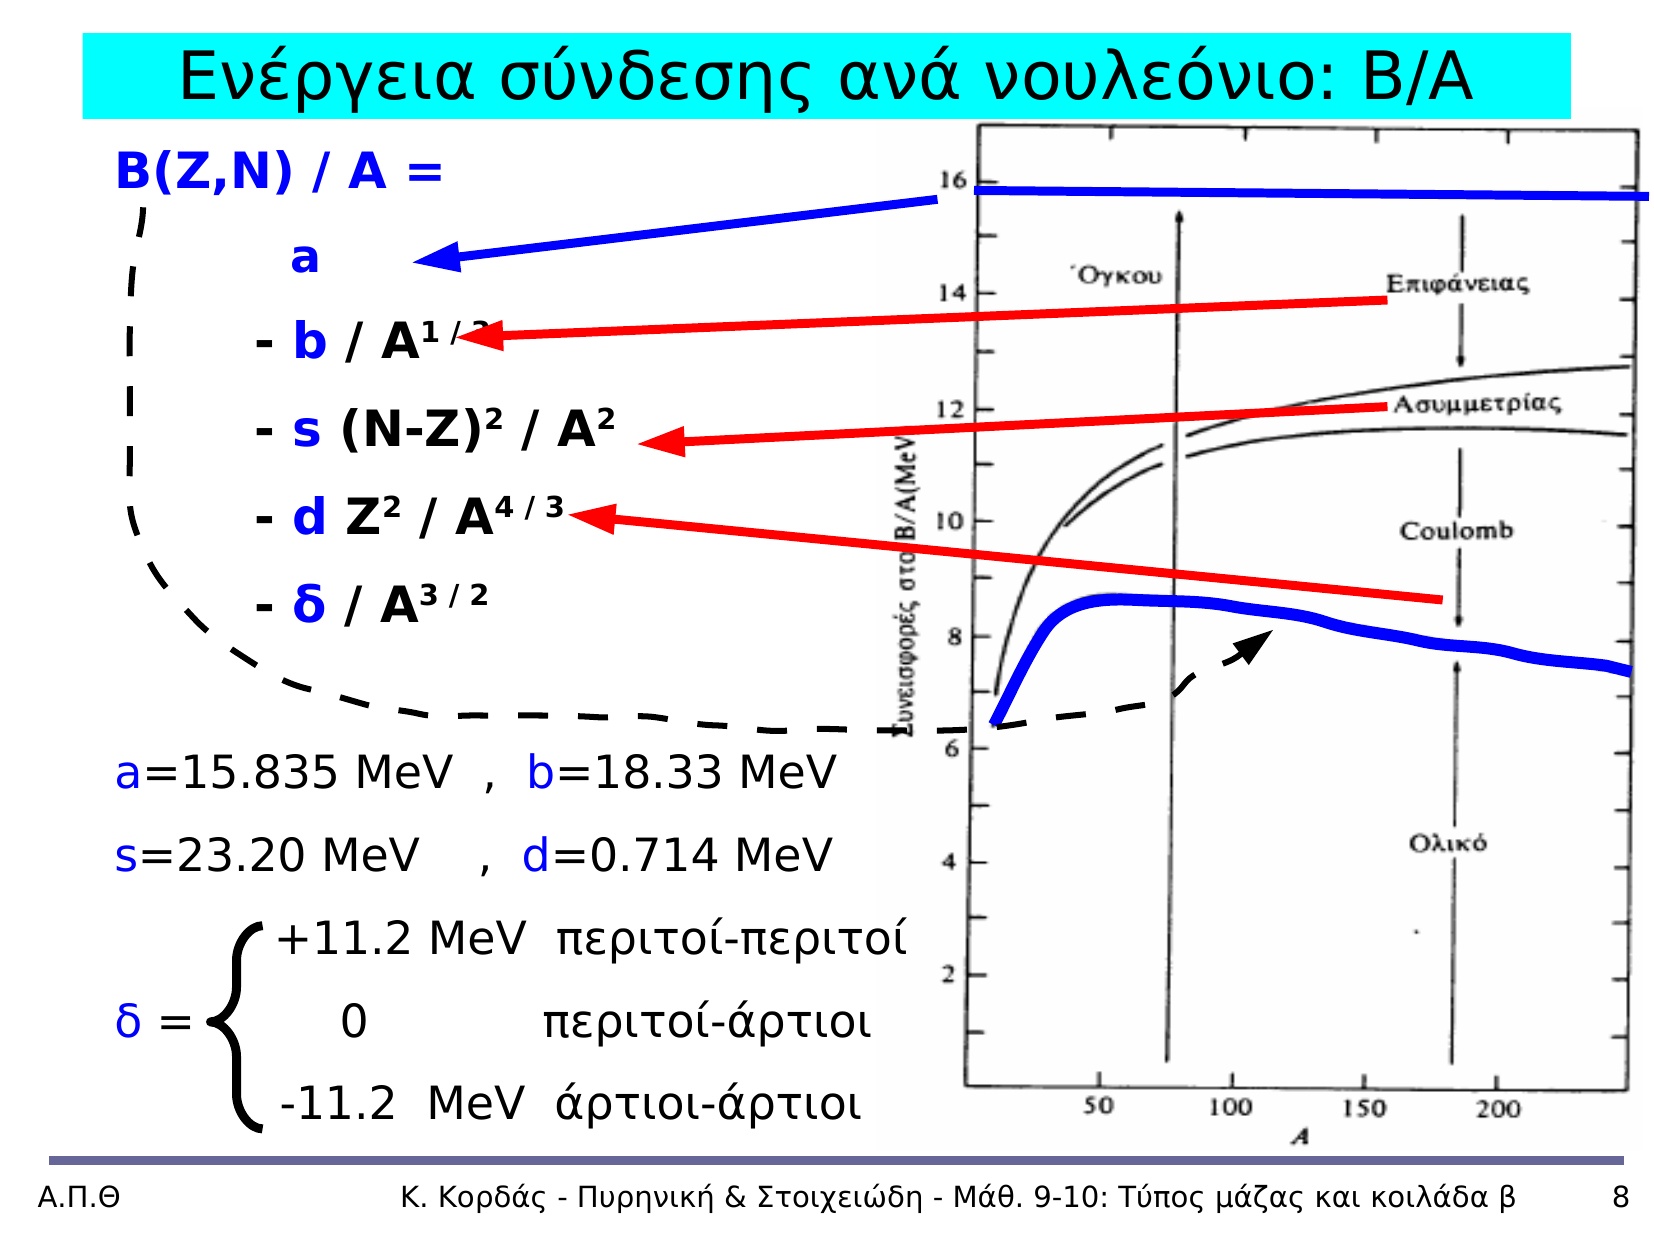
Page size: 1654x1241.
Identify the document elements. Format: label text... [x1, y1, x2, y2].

picture [875, 201, 1643, 1151]
picture [875, 107, 1643, 191]
title Ενέργεια σύνδεσης ανά νουλεόνιο: Β/Α [82, 33, 1571, 119]
list Β(Ζ,Ν) / Α = a - b / A1 / 3 - s (N-Z)2 / A2 - d Z2 / A4 / 3 - δ / A3 / 2 a=15.835 MeV , b=18.33 MeV s=23.20 MeV , d=0.714 MeV +11.2 MeV περιτοί-περιτοί δ = 0 περιτοί-άρτιοι -11.2 MeV άρτιοι-άρτιοι [43, 141, 1619, 1140]
